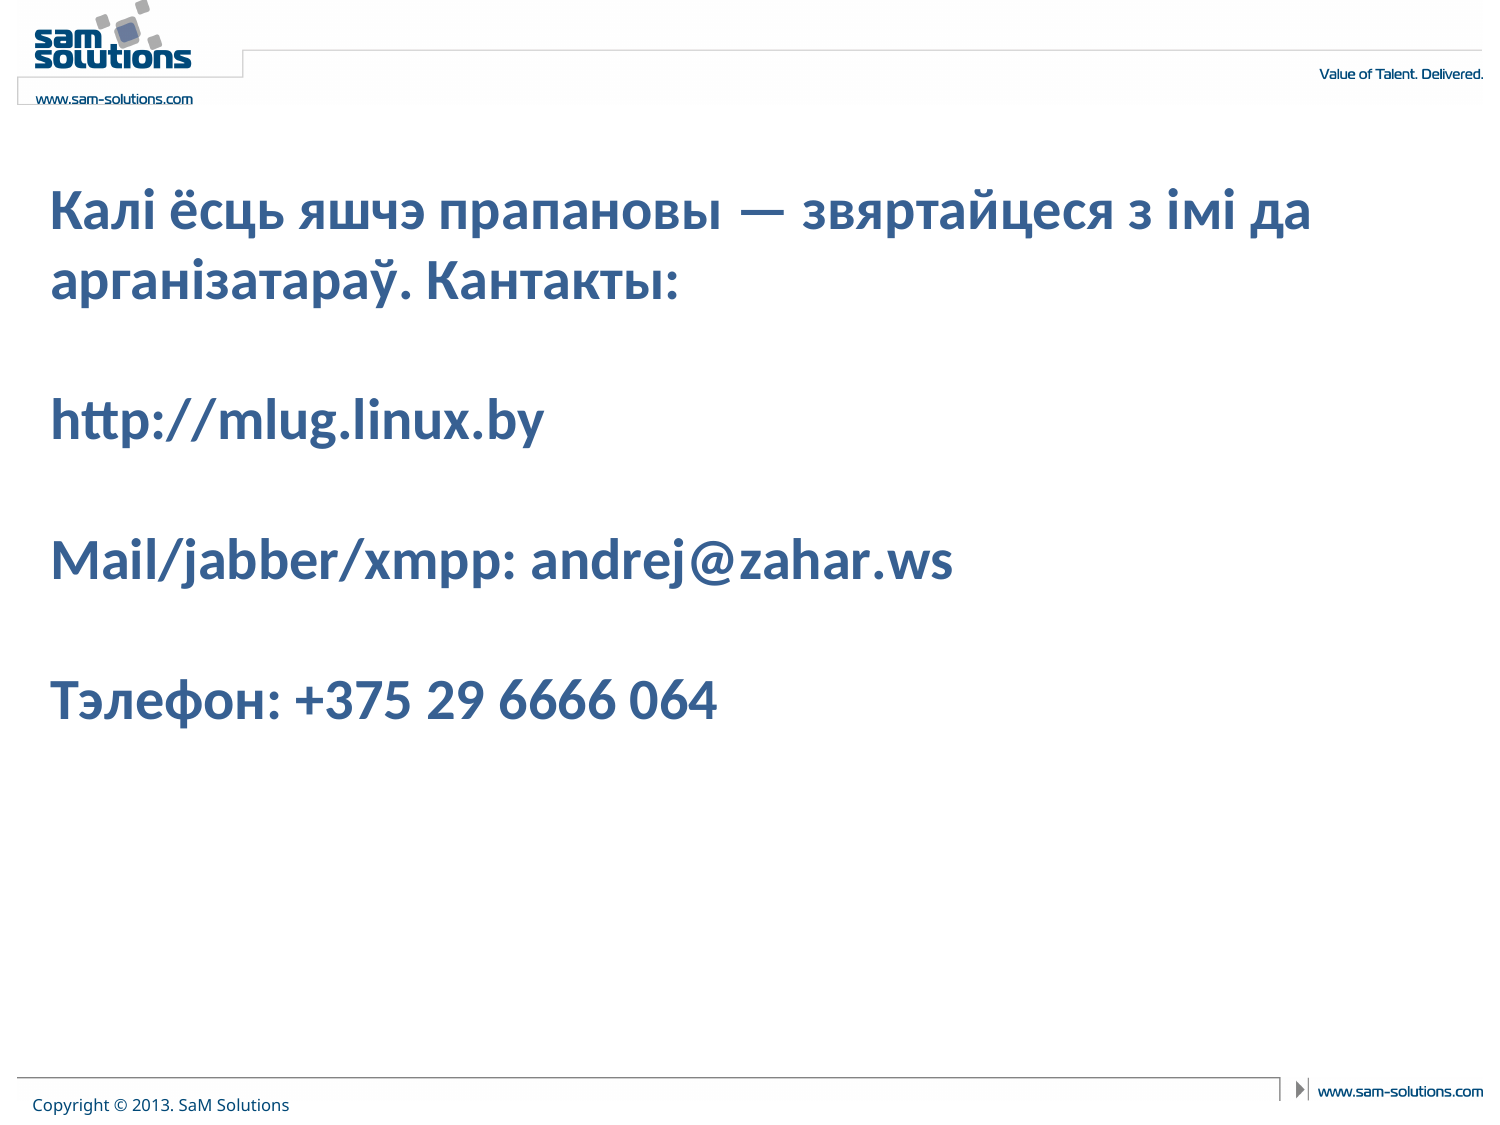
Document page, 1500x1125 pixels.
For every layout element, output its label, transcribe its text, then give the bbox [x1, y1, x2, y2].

picture [17, 0, 1483, 105]
text_box Калі ёсць яшчэ прапановы — звяртайцеся з імі да арганізатараў. Кантакты: http://mlug.linux.by Mail/jabber/xmpp: andrej@zahar.ws Тэлефон: +375 29 6666 064 [35, 164, 1481, 879]
picture [633, 1077, 1483, 1102]
text_box Copyright © 2013. SaM Solutions [17, 1046, 633, 1125]
